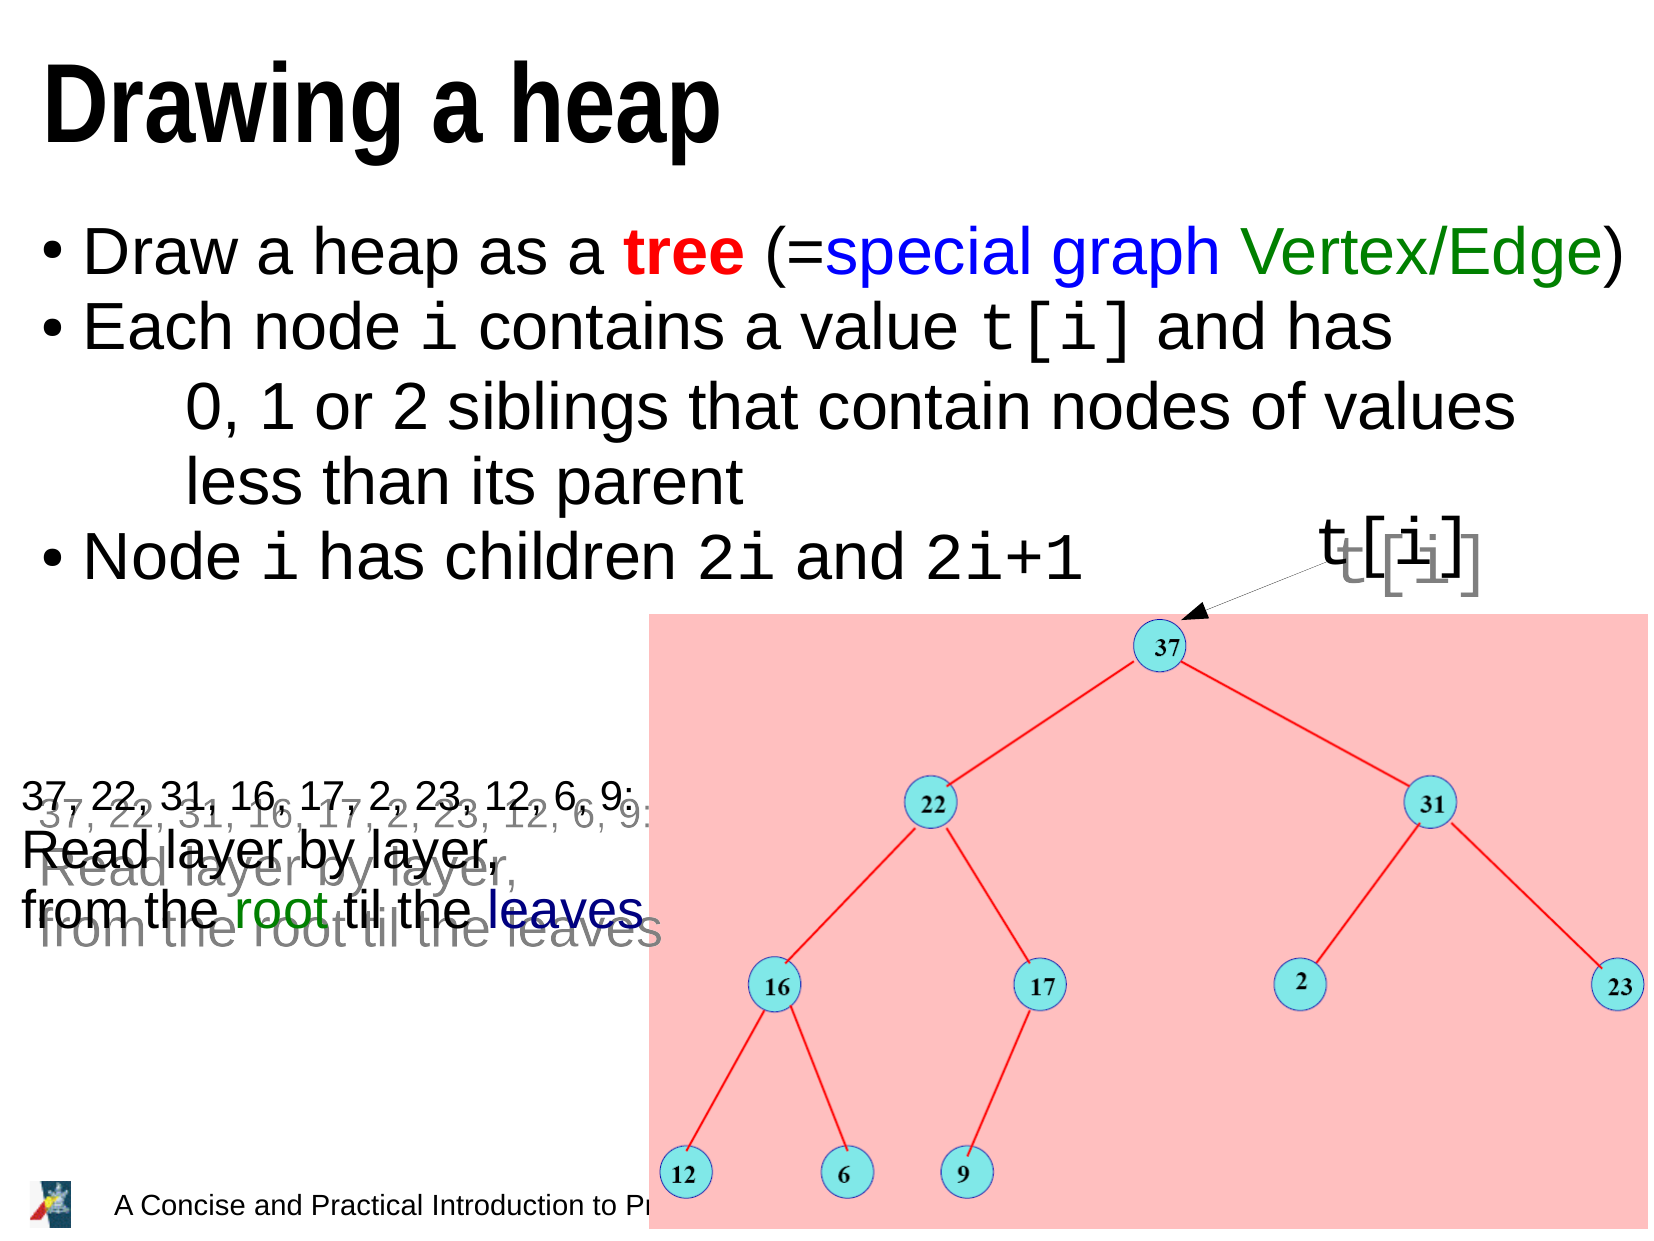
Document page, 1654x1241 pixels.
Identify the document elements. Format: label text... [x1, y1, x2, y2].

text_box Drawing a heap [27, 29, 739, 174]
text_box Draw a heap as a tree (=special graph Vertex/Edge) Each node i contains a value t[i] and has 0, 1 or 2 siblings that contain nodes of values less than its parent Node i has children 2i and 2i+1 [25, 206, 1641, 607]
text_box t[i] [1299, 501, 1513, 593]
picture [29, 1181, 71, 1228]
text_box 37, 22, 31, 16, 17, 2, 23, 12, 6, 9: Read layer by layer, from the root til the leaves [6, 765, 672, 948]
picture [649, 614, 1648, 1229]
